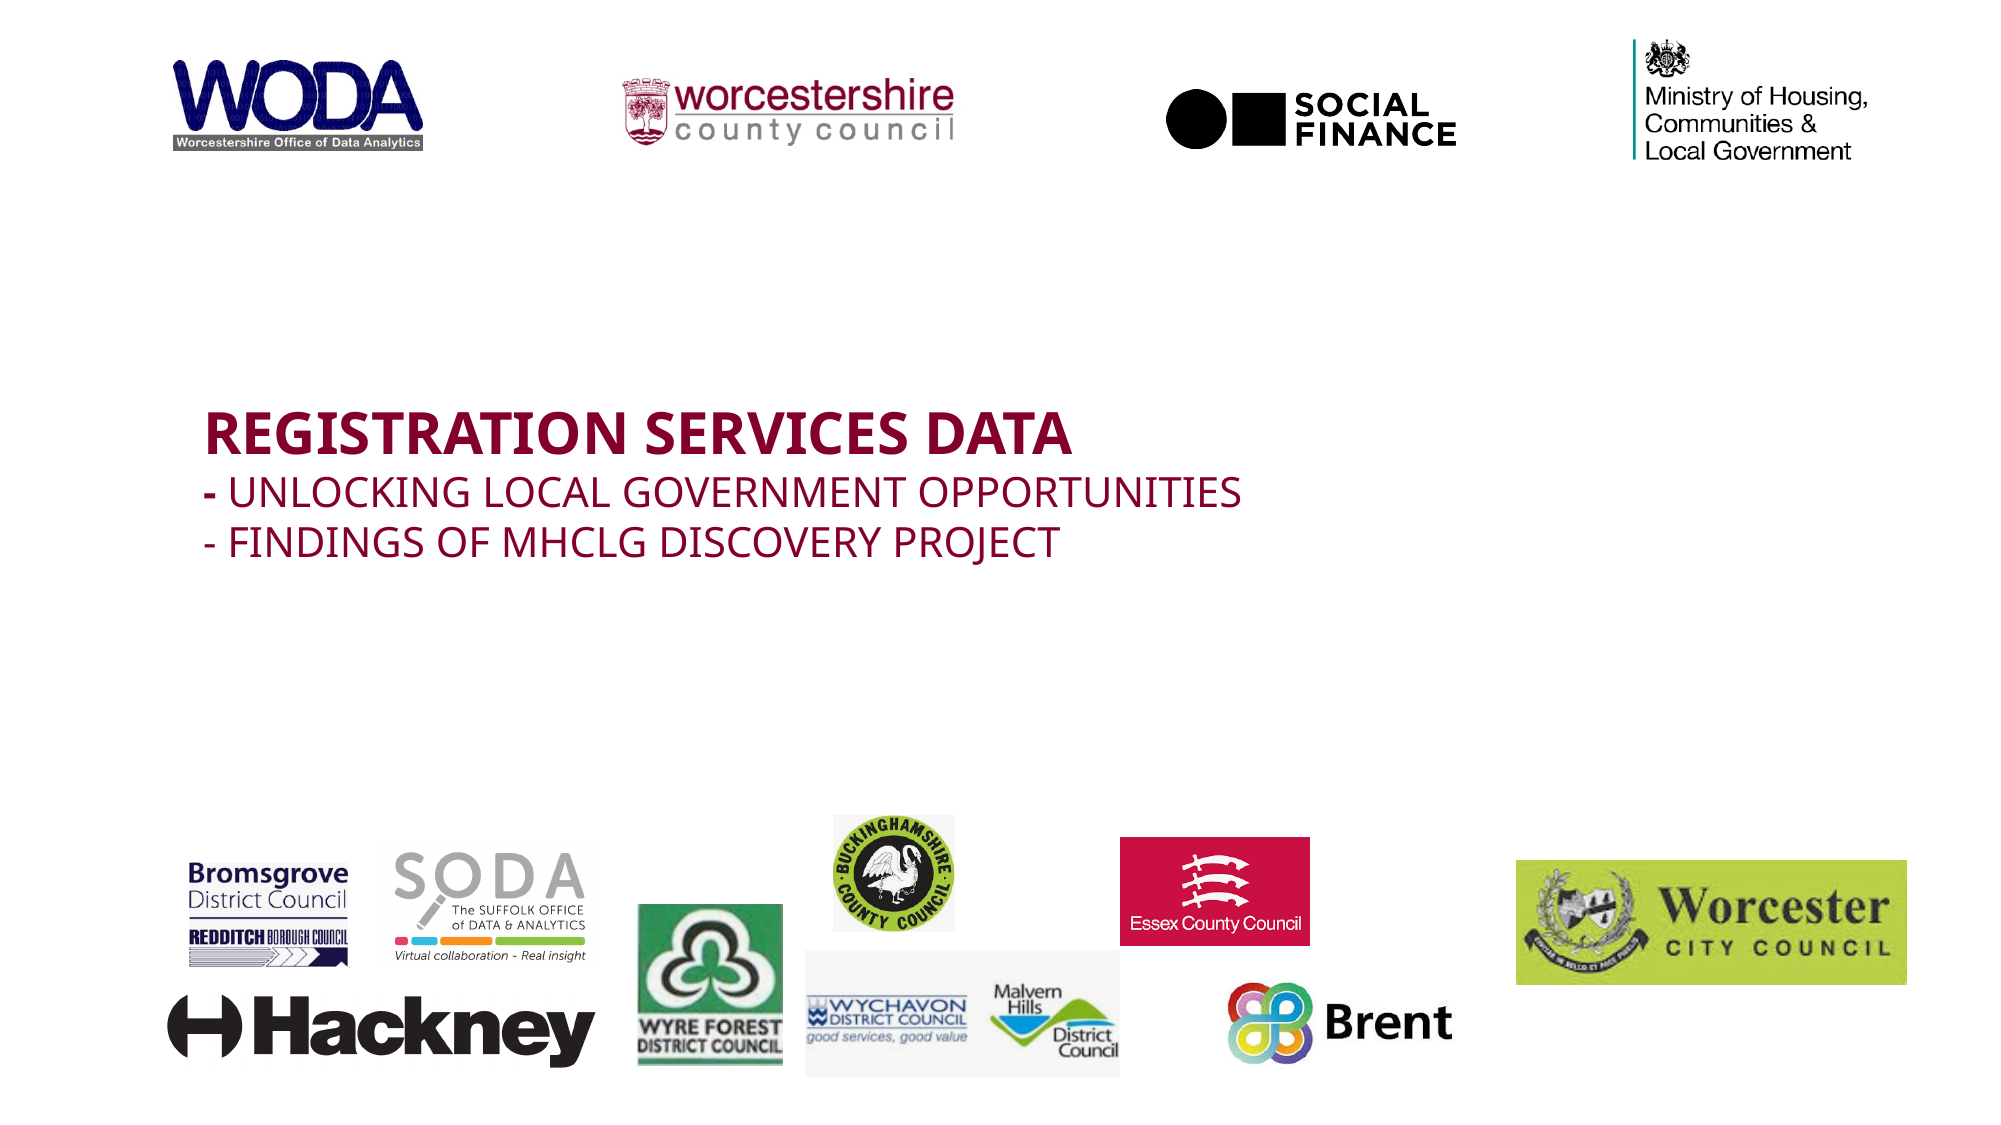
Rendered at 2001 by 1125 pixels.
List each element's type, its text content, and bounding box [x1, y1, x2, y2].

picture [1166, 89, 1456, 149]
picture [173, 60, 423, 151]
picture [600, 61, 989, 162]
picture [803, 950, 1122, 1077]
picture [833, 814, 955, 933]
picture [189, 860, 350, 968]
picture [1177, 965, 1511, 1086]
picture [1120, 837, 1310, 946]
picture [637, 904, 783, 1066]
picture [375, 842, 603, 968]
title REGISTRATION SERVICES DATA - UNLOCKING LOCAL GOVERNMENT OPPORTUNITIES - FINDINGS OF MHCLG DISCOVERY PROJECT [203, 396, 1756, 613]
picture [160, 988, 602, 1070]
picture [1633, 39, 1876, 172]
picture [1516, 860, 1907, 985]
